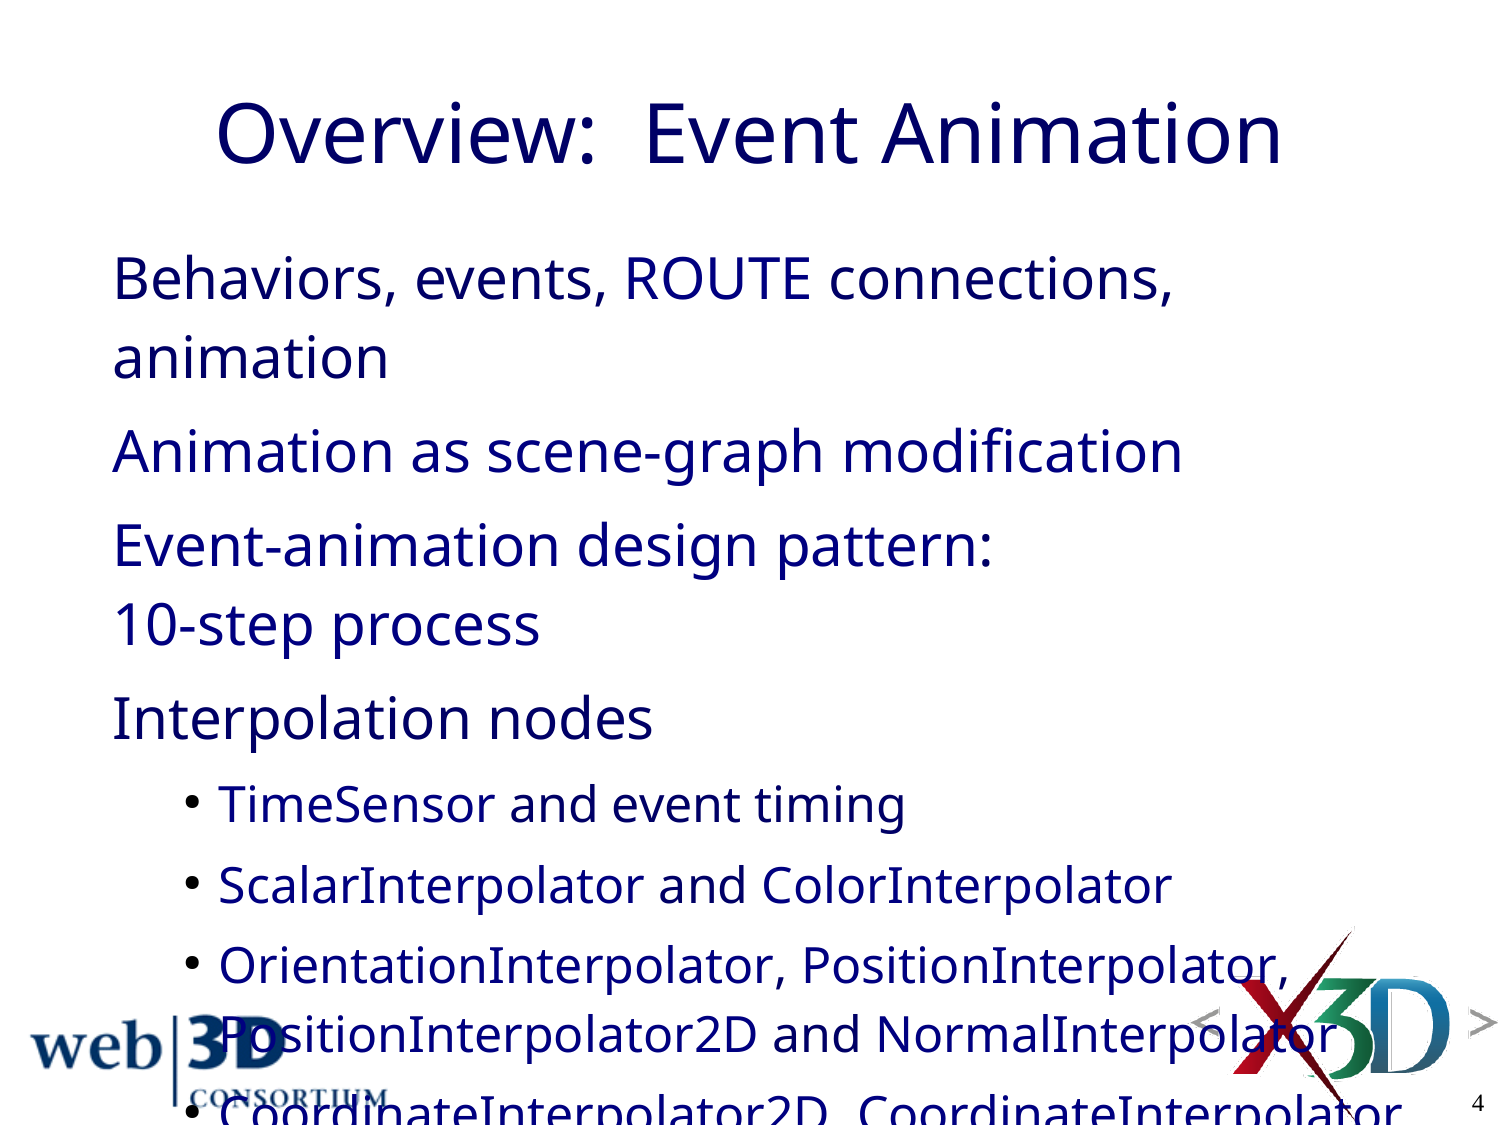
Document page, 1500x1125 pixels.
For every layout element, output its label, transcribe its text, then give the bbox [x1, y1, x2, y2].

picture [1359, 1108, 1375, 1125]
picture [383, 1108, 397, 1118]
picture [287, 1108, 303, 1118]
picture [1241, 1108, 1255, 1125]
picture [1270, 1108, 1286, 1125]
picture [1313, 1119, 1326, 1125]
picture [12, 998, 413, 1118]
picture [257, 1108, 273, 1118]
picture [337, 1108, 352, 1118]
picture [1190, 1108, 1204, 1116]
list Behaviors, events, ROUTE connections, animation Animation as scene-graph modification Event-animation design pattern: 10-step process Interpolation nodes TimeSensor and event timing ScalarInterpolator and ColorInterpolator OrientationInterpolator, PositionInterpolator, PositionInterpolator2D and NormalInterpolator CoordinateInterpolator2D, CoordinateInterpolator [112, 237, 1426, 1001]
title Overview: Event Animation [112, 37, 1388, 226]
picture [1187, 926, 1500, 1125]
